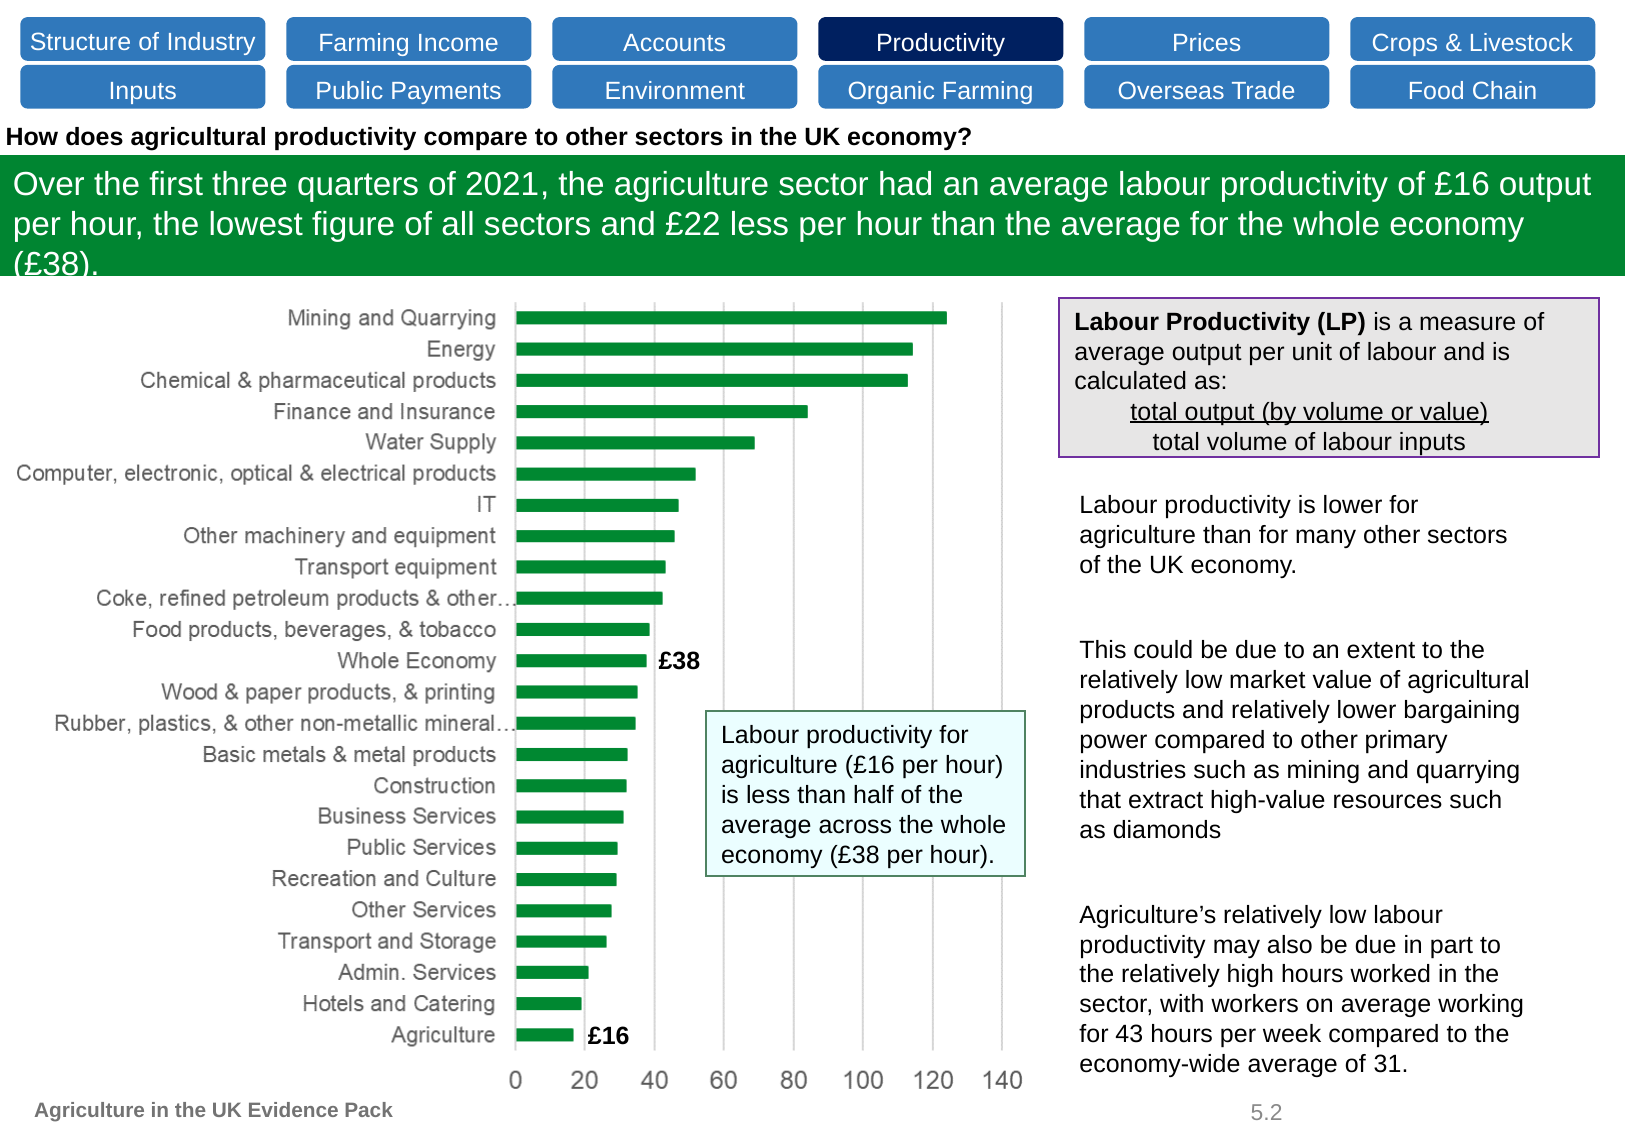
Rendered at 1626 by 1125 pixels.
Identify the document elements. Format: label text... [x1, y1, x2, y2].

text_box Environment [552, 64, 798, 109]
text_box Organic Farming [818, 64, 1064, 109]
text_box Crops & Livestock [1350, 17, 1596, 61]
text_box How does agricultural productivity compare to other sectors in the UK economy? [0, 112, 991, 155]
text_box £16 [572, 1012, 671, 1055]
text_box Structure of Industry [20, 17, 266, 61]
text_box 5.2 [1235, 1081, 1602, 1125]
text_box £38 [643, 636, 741, 679]
text_box Accounts [552, 17, 798, 61]
text_box Inputs [20, 64, 266, 109]
text_box Labour productivity is lower for agriculture than for many other sectors of the UK economy. This could be due to an extent to the relatively low market value of agricultural products and relatively lower bargaining power compared to other primary industries such as mining and quarrying that extract high-value resources such as diamonds Agriculture’s relatively low labour productivity may also be due in part to the relatively high hours worked in the sector, with workers on average working for 43 hours per week compared to the economy-wide average of 31. [1064, 481, 1548, 1123]
text_box Public Payments [286, 64, 532, 109]
text_box Labour productivity for agriculture (£16 per hour) is less than half of the average across the whole economy (£38 per hour). [706, 711, 1025, 876]
text_box Food Chain [1350, 64, 1596, 109]
text_box Productivity [818, 17, 1064, 61]
picture [2, 279, 1046, 1108]
text_box Labour Productivity (LP) is a measure of average output per unit of labour and is calculated as: total output (by volume or value) total volume of labour inputs [1059, 298, 1599, 457]
text_box Agriculture in the UK Evidence Pack [34, 1097, 393, 1122]
text_box Prices [1084, 17, 1330, 61]
text_box Farming Income [286, 17, 532, 61]
text_box Overseas Trade [1084, 64, 1330, 109]
text_box Over the first three quarters of 2021, the agriculture sector had an average labour productivity of £16 output per hour, the lowest figure of all sectors and £22 less per hour than the average for the whole economy (£38). [0, 155, 1625, 276]
